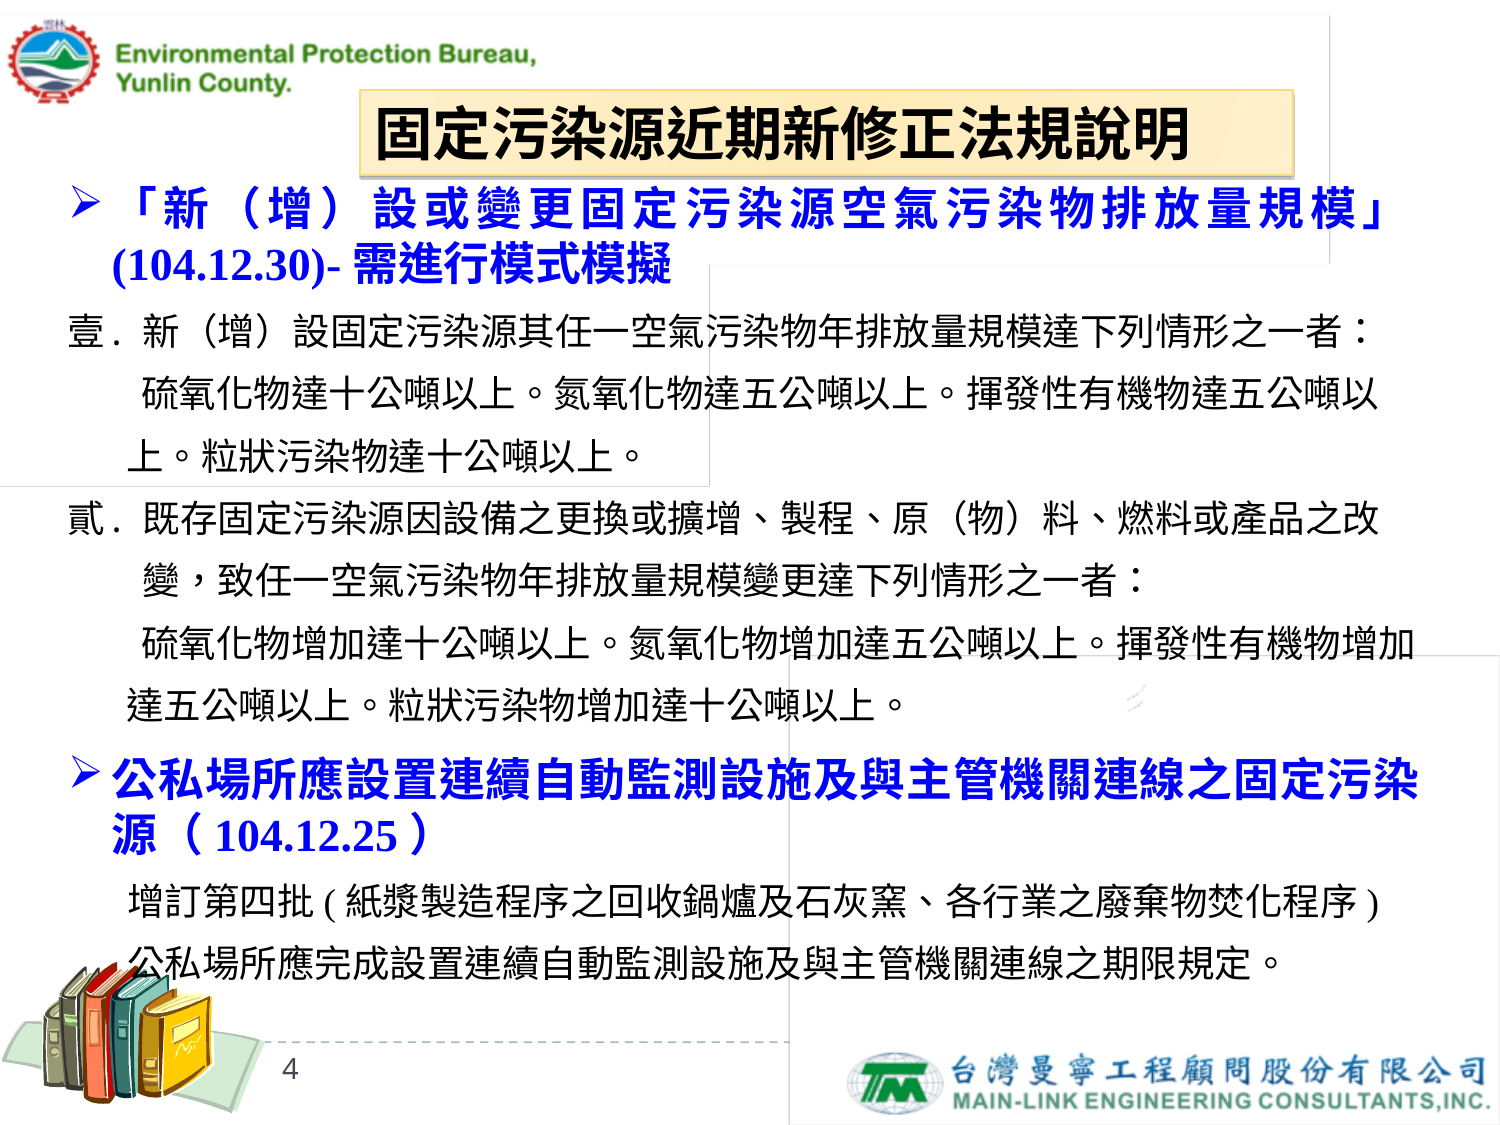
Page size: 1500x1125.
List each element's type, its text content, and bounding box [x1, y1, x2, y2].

picture [0, 0, 1500, 1125]
text_box <編號> [267, 1043, 593, 1104]
text_box 固定污染源近期新修正法規說明 [360, 90, 1294, 175]
text_box 「新（增）設或變更固定污染源空氣污染物排放量規模」(104.12.30)-需進行模式模擬 新（增）設固定污染源其任一空氣污染物年排放量規模達下列情形之一者： 硫氧化物達十公噸以上。氮氧化物達五公噸以上。揮發性有機物達五公噸以上。粒狀污染物達十公噸以上。 既存固定污染源因設備之更換或擴增、製程、原（物）料、燃料或產品之改變，致任一空氣污染物年排放量規模變更達下列情形之一者： 硫氧化物增加達十公噸以上。氮氧化物增加達五公噸以上。揮發性有機物增加達五公噸以上。粒狀污染物增加達十公噸以上。 公私場所應設置連續自動監測設施及與主管機關連線之固定污染源（104.12.25） 增訂第四批(紙漿製造程序之回收鍋爐及石灰窯、各行業之廢棄物焚化程序)公私場所應完成設置連續自動監測設施及與主管機關連線之期限規定。 [53, 172, 1436, 993]
